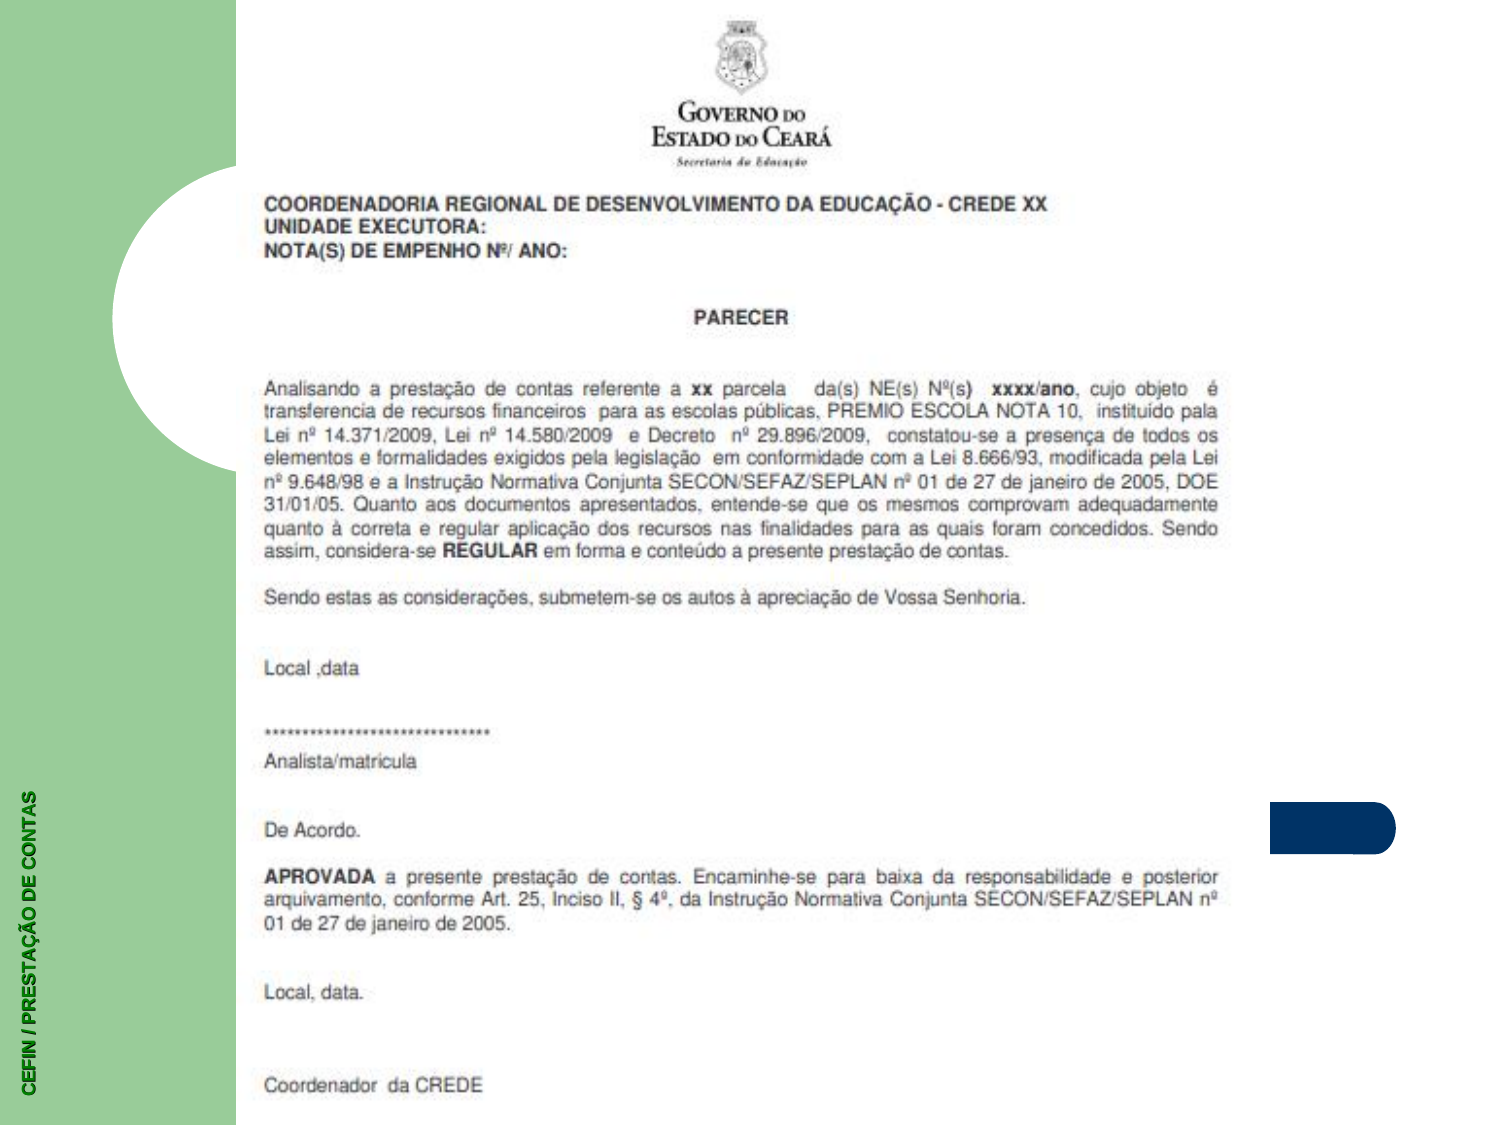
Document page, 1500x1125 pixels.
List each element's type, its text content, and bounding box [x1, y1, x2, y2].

picture [236, 0, 1270, 1125]
text_box CEFIN / PRESTAÇÃO DE CONTAS [6, 767, 60, 1125]
